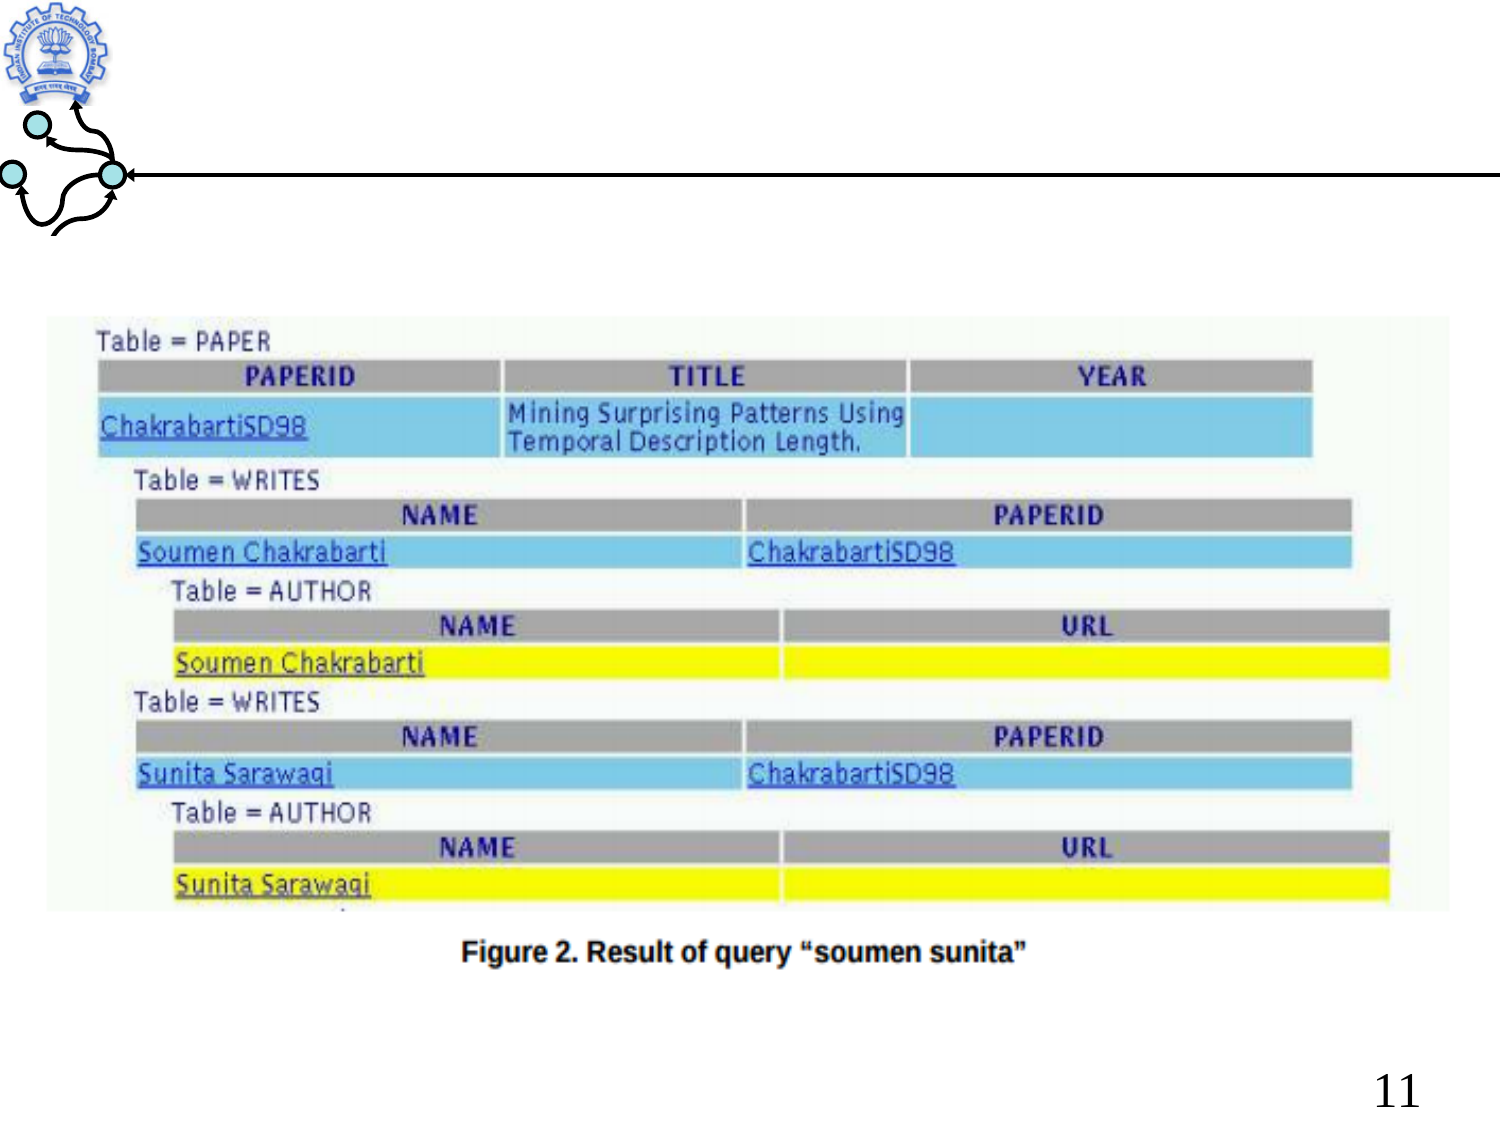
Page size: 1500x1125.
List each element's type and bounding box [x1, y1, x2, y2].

picture [0, 236, 1500, 1016]
picture [0, 0, 113, 106]
